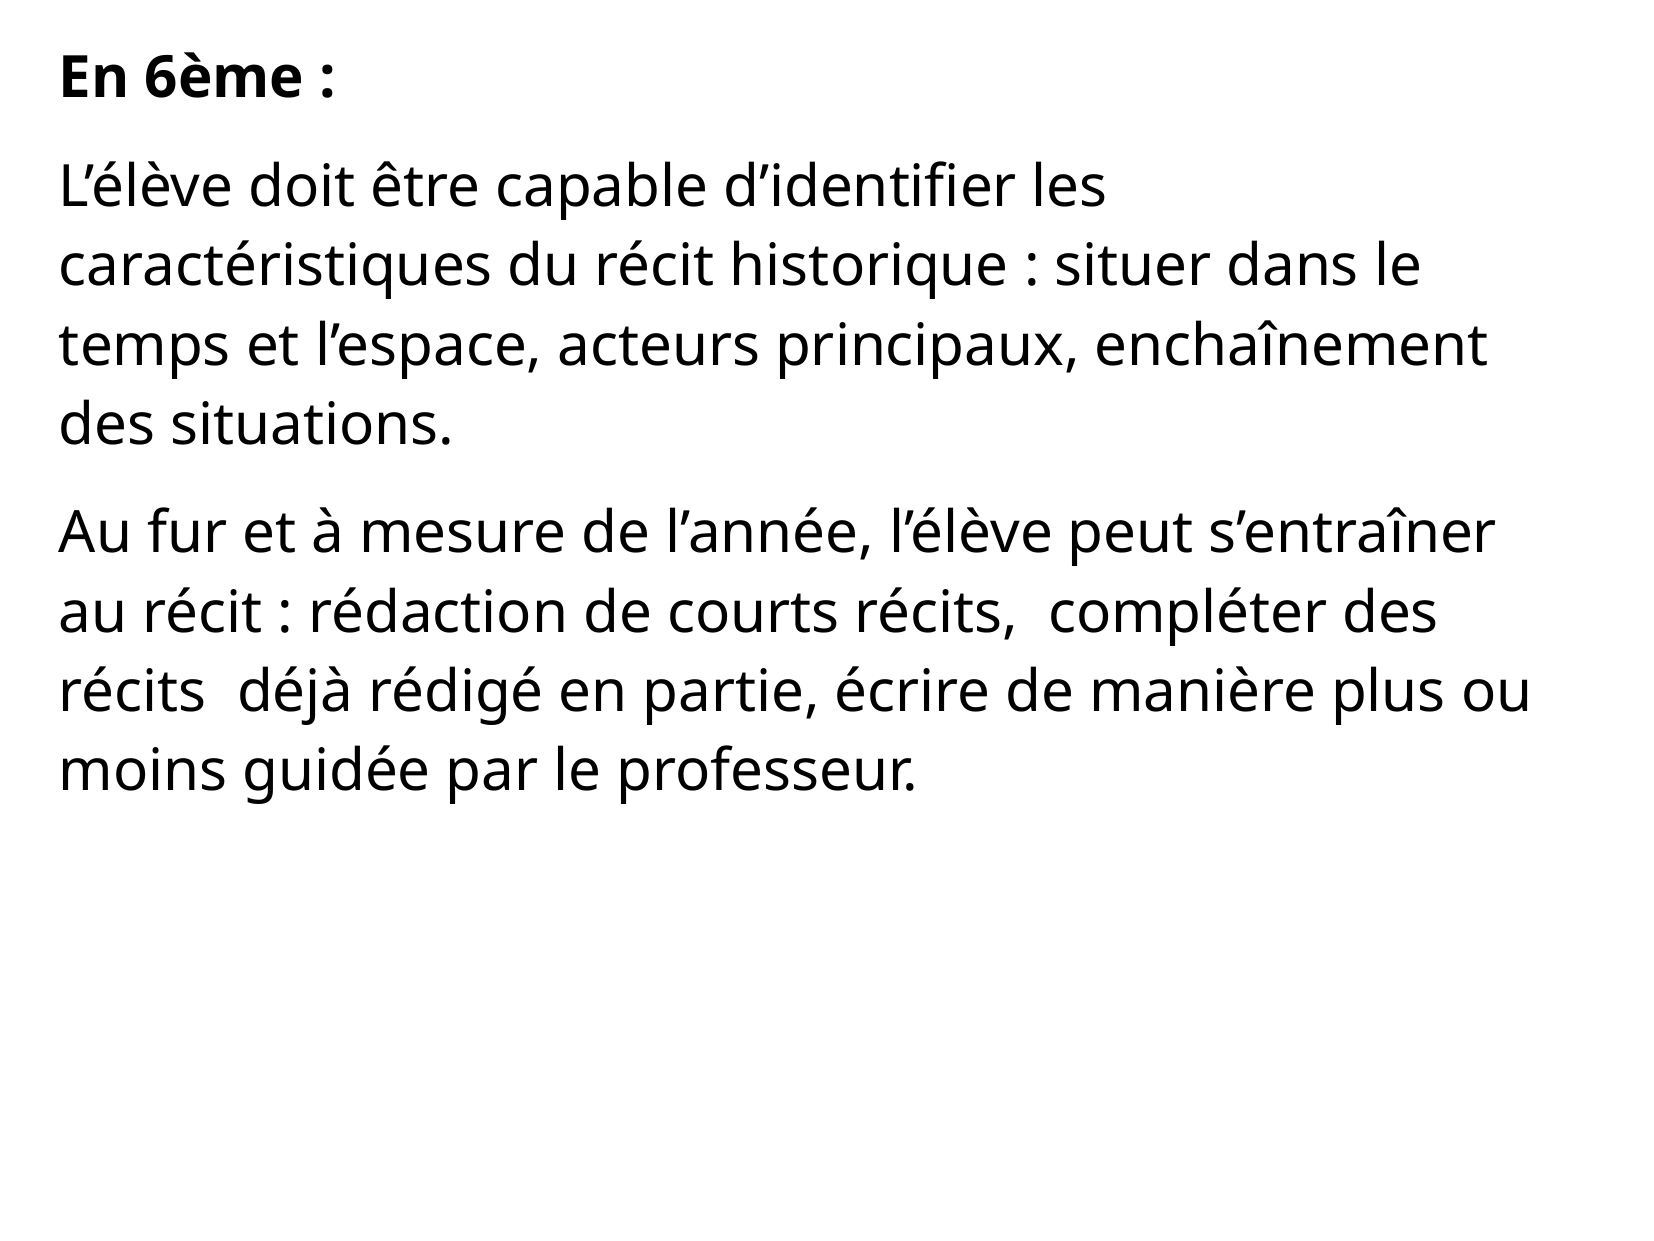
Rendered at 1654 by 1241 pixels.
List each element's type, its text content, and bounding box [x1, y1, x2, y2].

list [489, 780, 504, 786]
list [35, 236, 1642, 1158]
list [684, 780, 701, 786]
list En 6ème : L’élève doit être capable d’identifier les caractéristiques du récit historique : situer dans le temps et l’espace, acteurs principaux, enchaînement des situations. Au fur et à mesure de l’année, l’élève peut s’entraîner au récit : rédaction de courts récits, compléter des récits déjà rédigé en partie, écrire de manière plus ou moins guidée par le professeur. [59, 35, 1548, 780]
list [251, 780, 267, 786]
list [627, 780, 642, 786]
list [456, 780, 471, 786]
list [122, 780, 139, 786]
list [338, 780, 354, 786]
list [288, 780, 303, 786]
list [862, 780, 877, 786]
